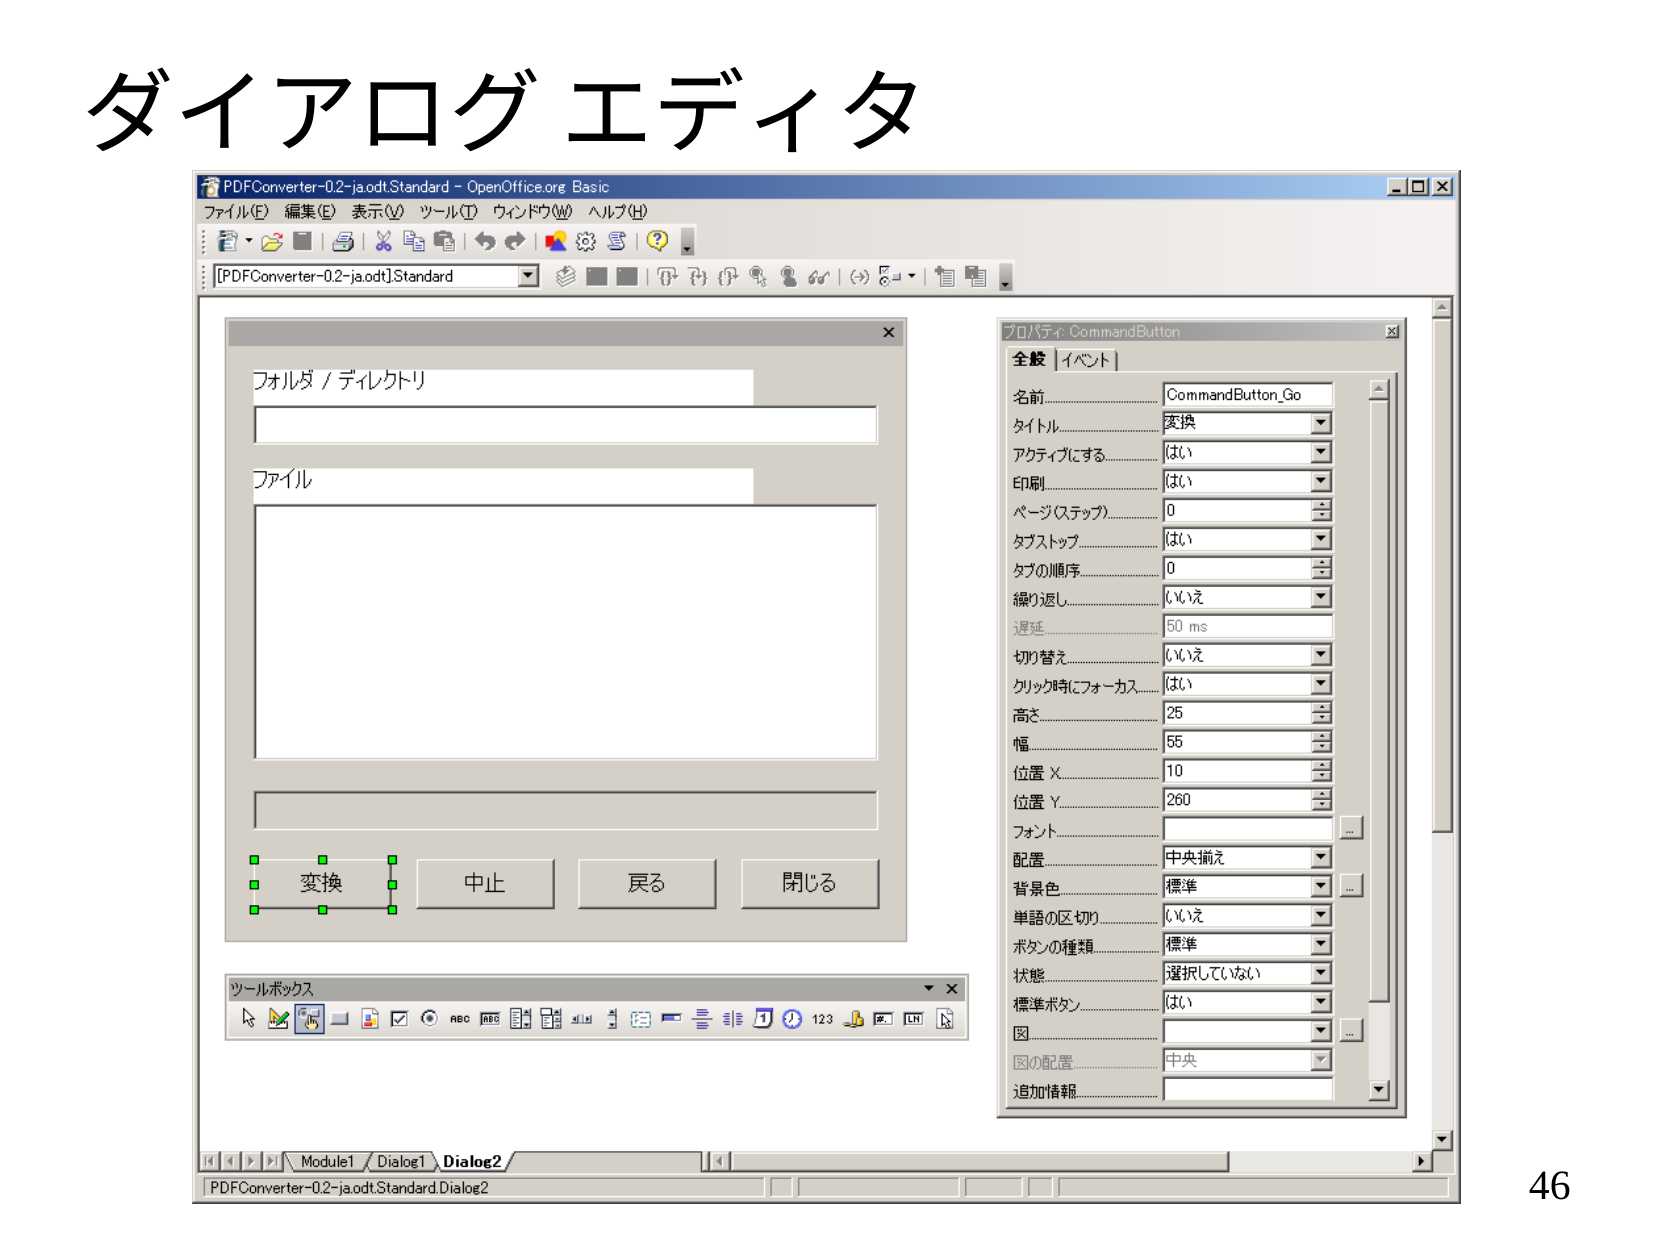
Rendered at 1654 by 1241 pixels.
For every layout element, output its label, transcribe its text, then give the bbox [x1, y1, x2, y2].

picture [192, 170, 1461, 1204]
title ダイアログ エディタ [82, 0, 1623, 213]
